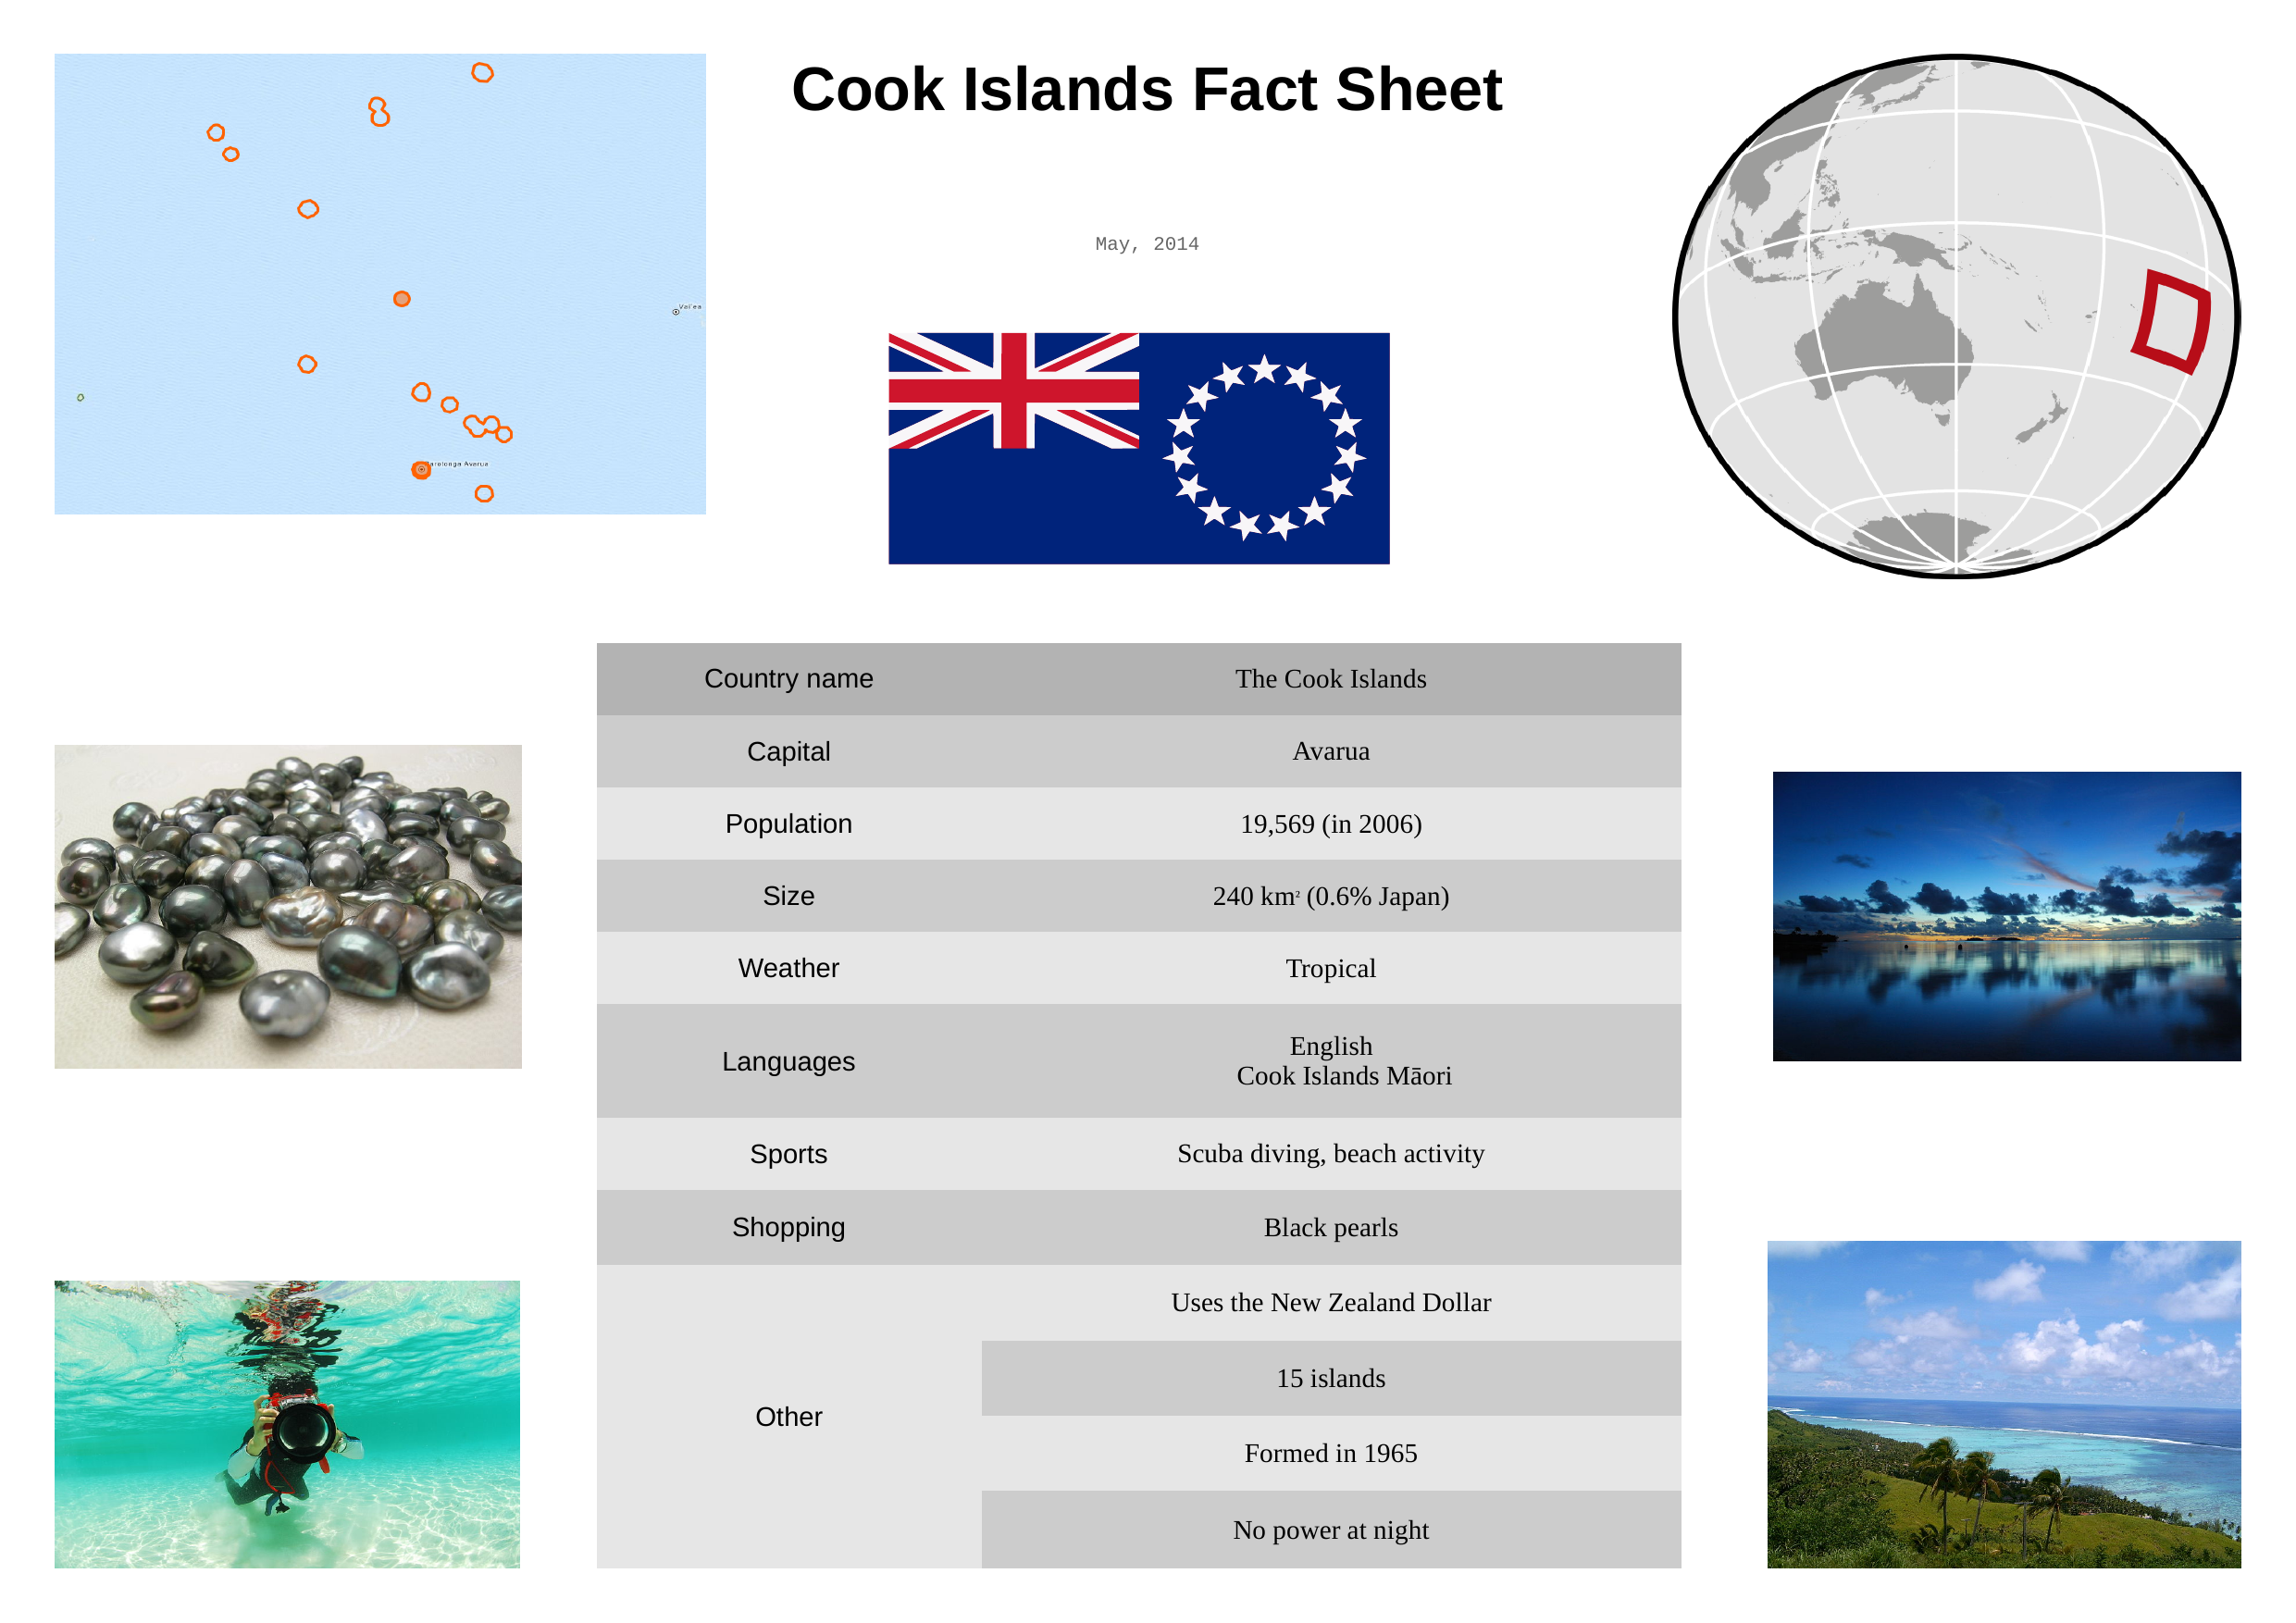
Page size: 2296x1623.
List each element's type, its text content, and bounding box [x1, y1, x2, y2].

table_cell Languages [597, 1004, 982, 1118]
text_box May, 2014 [1082, 216, 1214, 246]
table_cell Weather [597, 932, 982, 1004]
table_cell 15 islands [982, 1341, 1682, 1416]
table_cell Tropical [982, 932, 1682, 1004]
picture [55, 1281, 520, 1568]
table_cell Capital [597, 715, 982, 787]
picture [1768, 1241, 2241, 1568]
table_cell Scuba diving, beach activity [982, 1118, 1682, 1190]
table_cell Size [597, 860, 982, 932]
table_cell Formed in 1965 [982, 1416, 1682, 1491]
table_cell English Cook Islands Māori [982, 1004, 1682, 1118]
table_cell 19,569 (in 2006) [982, 787, 1682, 860]
table_cell Population [597, 787, 982, 860]
table_cell Sports [597, 1118, 982, 1190]
picture [55, 745, 522, 1069]
picture [1773, 772, 2241, 1061]
title Cook Islands Fact Sheet [789, 55, 1506, 124]
table_cell Other [597, 1265, 982, 1568]
picture [1672, 54, 2241, 580]
table_cell Avarua [982, 715, 1682, 787]
table_header Country name [597, 643, 982, 715]
table_cell Black pearls [982, 1190, 1682, 1265]
table_cell 240 km² (0.6% Japan) [982, 860, 1682, 932]
table_header The Cook Islands [982, 643, 1682, 715]
table_cell Uses the New Zealand Dollar [982, 1265, 1682, 1341]
table_cell No power at night [982, 1491, 1682, 1568]
table_cell Shopping [597, 1190, 982, 1265]
picture [55, 54, 706, 514]
picture [888, 332, 1390, 564]
